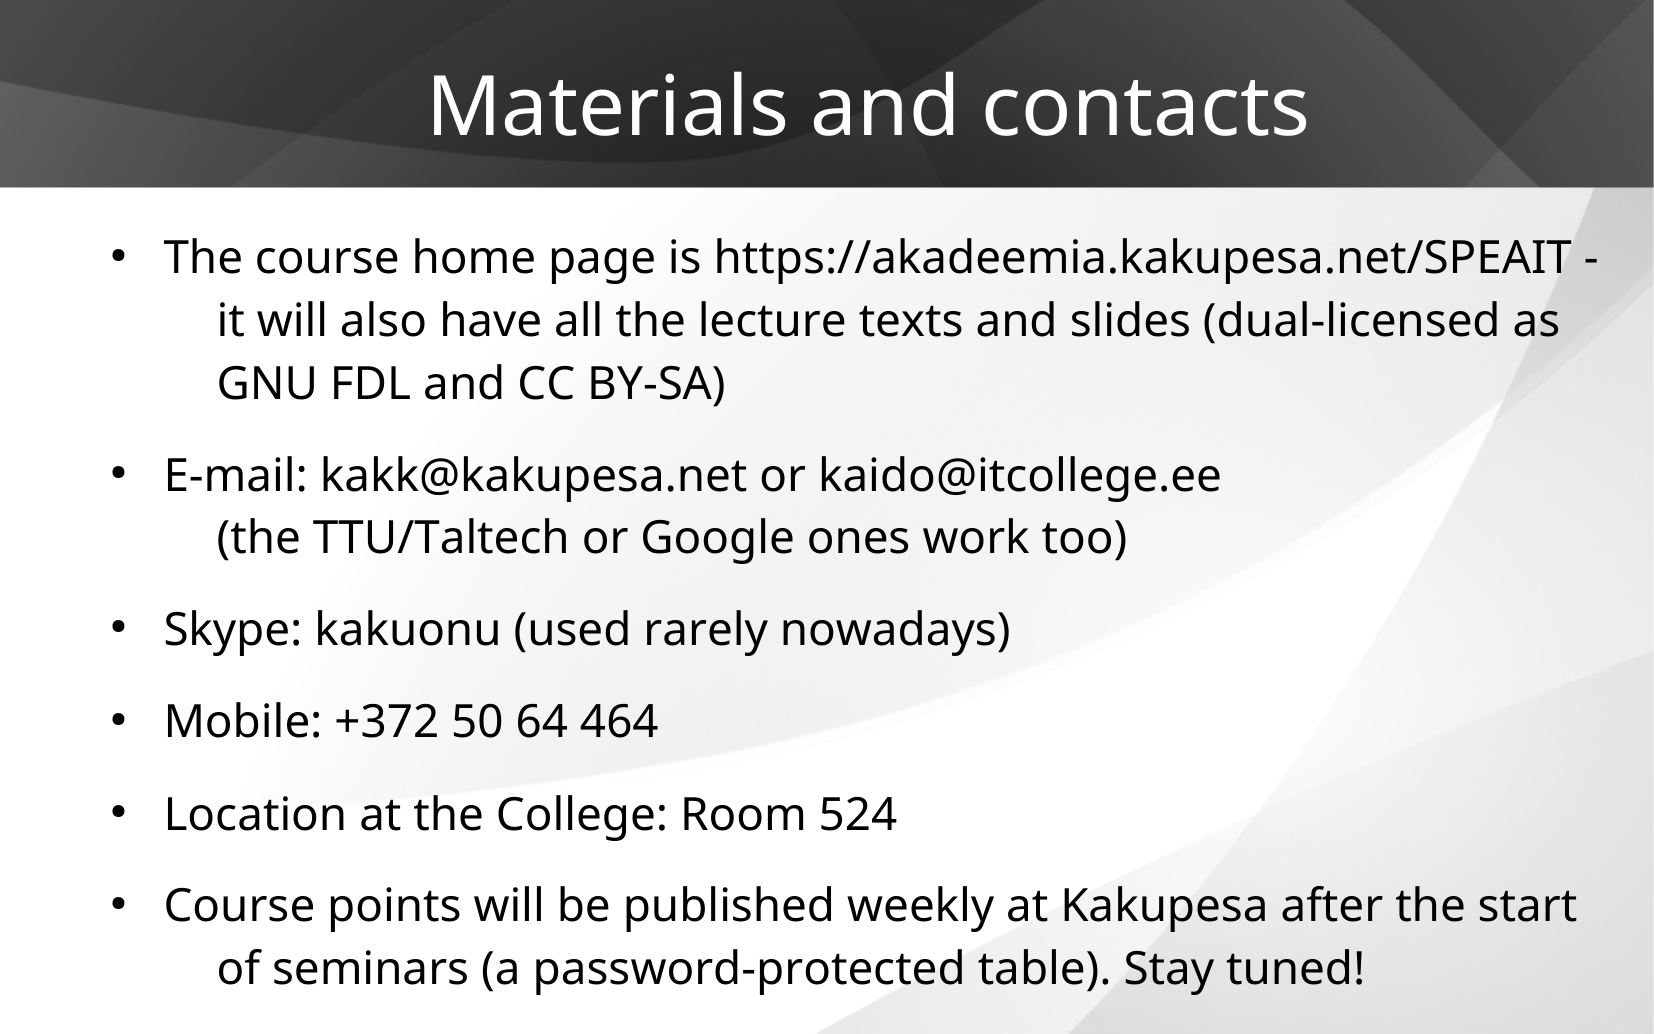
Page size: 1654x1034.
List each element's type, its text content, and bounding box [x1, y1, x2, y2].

list The course home page is https://akadeemia.kakupesa.net/SPEAIT - it will also have all the lecture texts and slides (dual-licensed as GNU FDL and CC BY-SA) E-mail: kakk@kakupesa.net or kaido@itcollege.ee (the TTU/Taltech or Google ones work too) Skype: kakuonu (used rarely nowadays) Mobile: +372 50 64 464 Location at the College: Room 524 Course points will be published weekly at Kakupesa after the start of seminars (a password-protected table). Stay tuned! [75, 225, 1613, 1013]
title Materials and contacts [124, 0, 1613, 208]
picture [0, 0, 1654, 1034]
